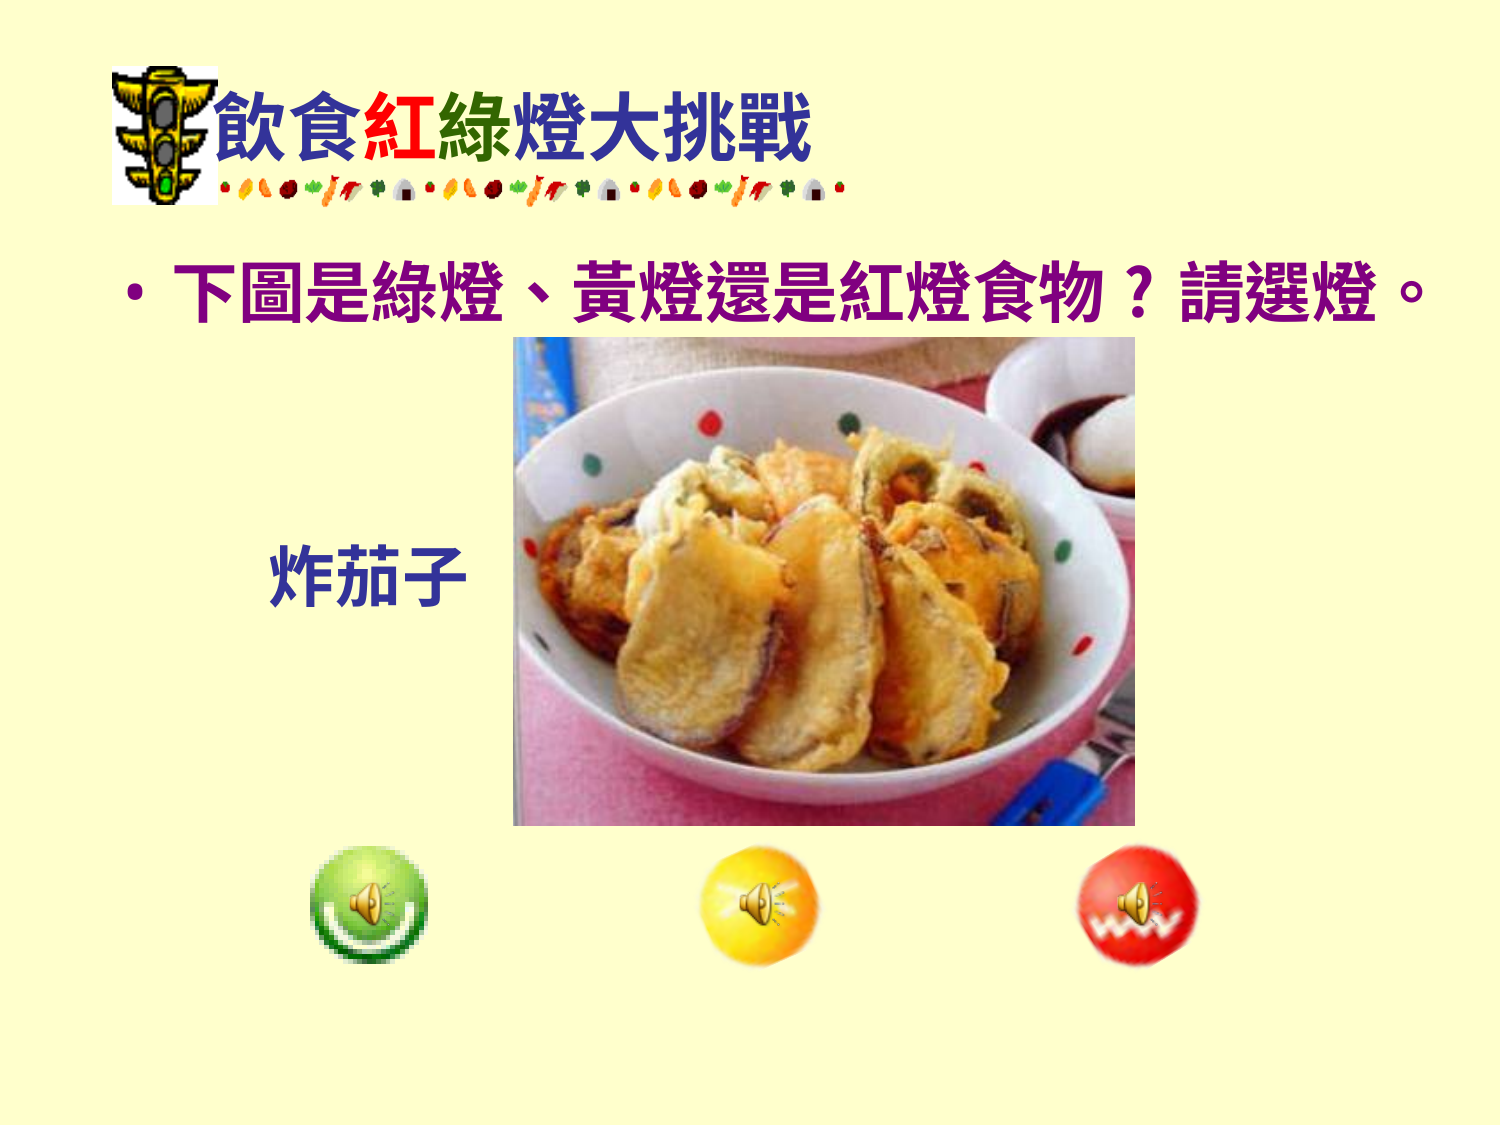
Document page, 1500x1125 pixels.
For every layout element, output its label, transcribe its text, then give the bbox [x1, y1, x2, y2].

text_box 飲食紅綠燈大挑戰 [194, 78, 868, 173]
picture [112, 66, 847, 209]
picture [1048, 817, 1231, 992]
picture [301, 846, 443, 964]
picture [513, 337, 1135, 988]
text_box 炸茄子 [253, 527, 484, 623]
list 下圖是綠燈、黃燈還是紅燈食物?請選燈。 [100, 243, 1436, 351]
